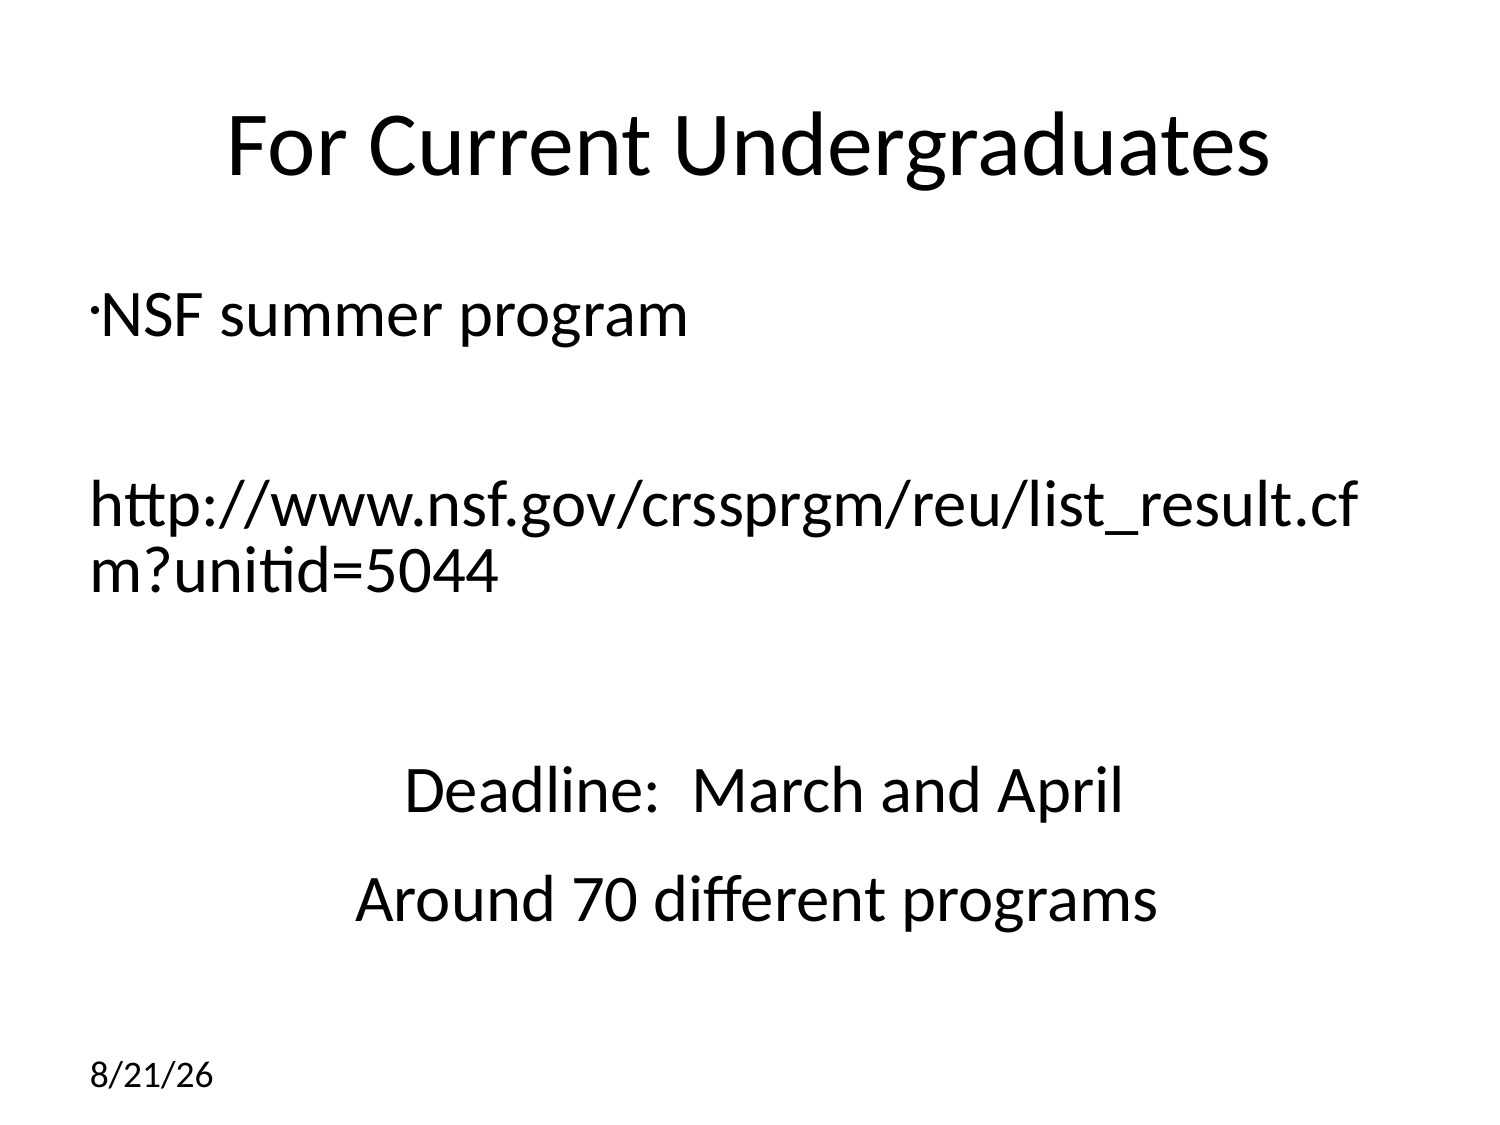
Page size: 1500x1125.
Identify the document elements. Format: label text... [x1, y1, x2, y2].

text_box 11/12/2025 [75, 1042, 425, 1103]
title For Current Undergraduates [75, 45, 1425, 233]
list NSF summer program http://www.nsf.gov/crssprgm/reu/list_result.cfm?unitid=5044 Deadline: March and April Around 70 different programs [75, 262, 1425, 1005]
